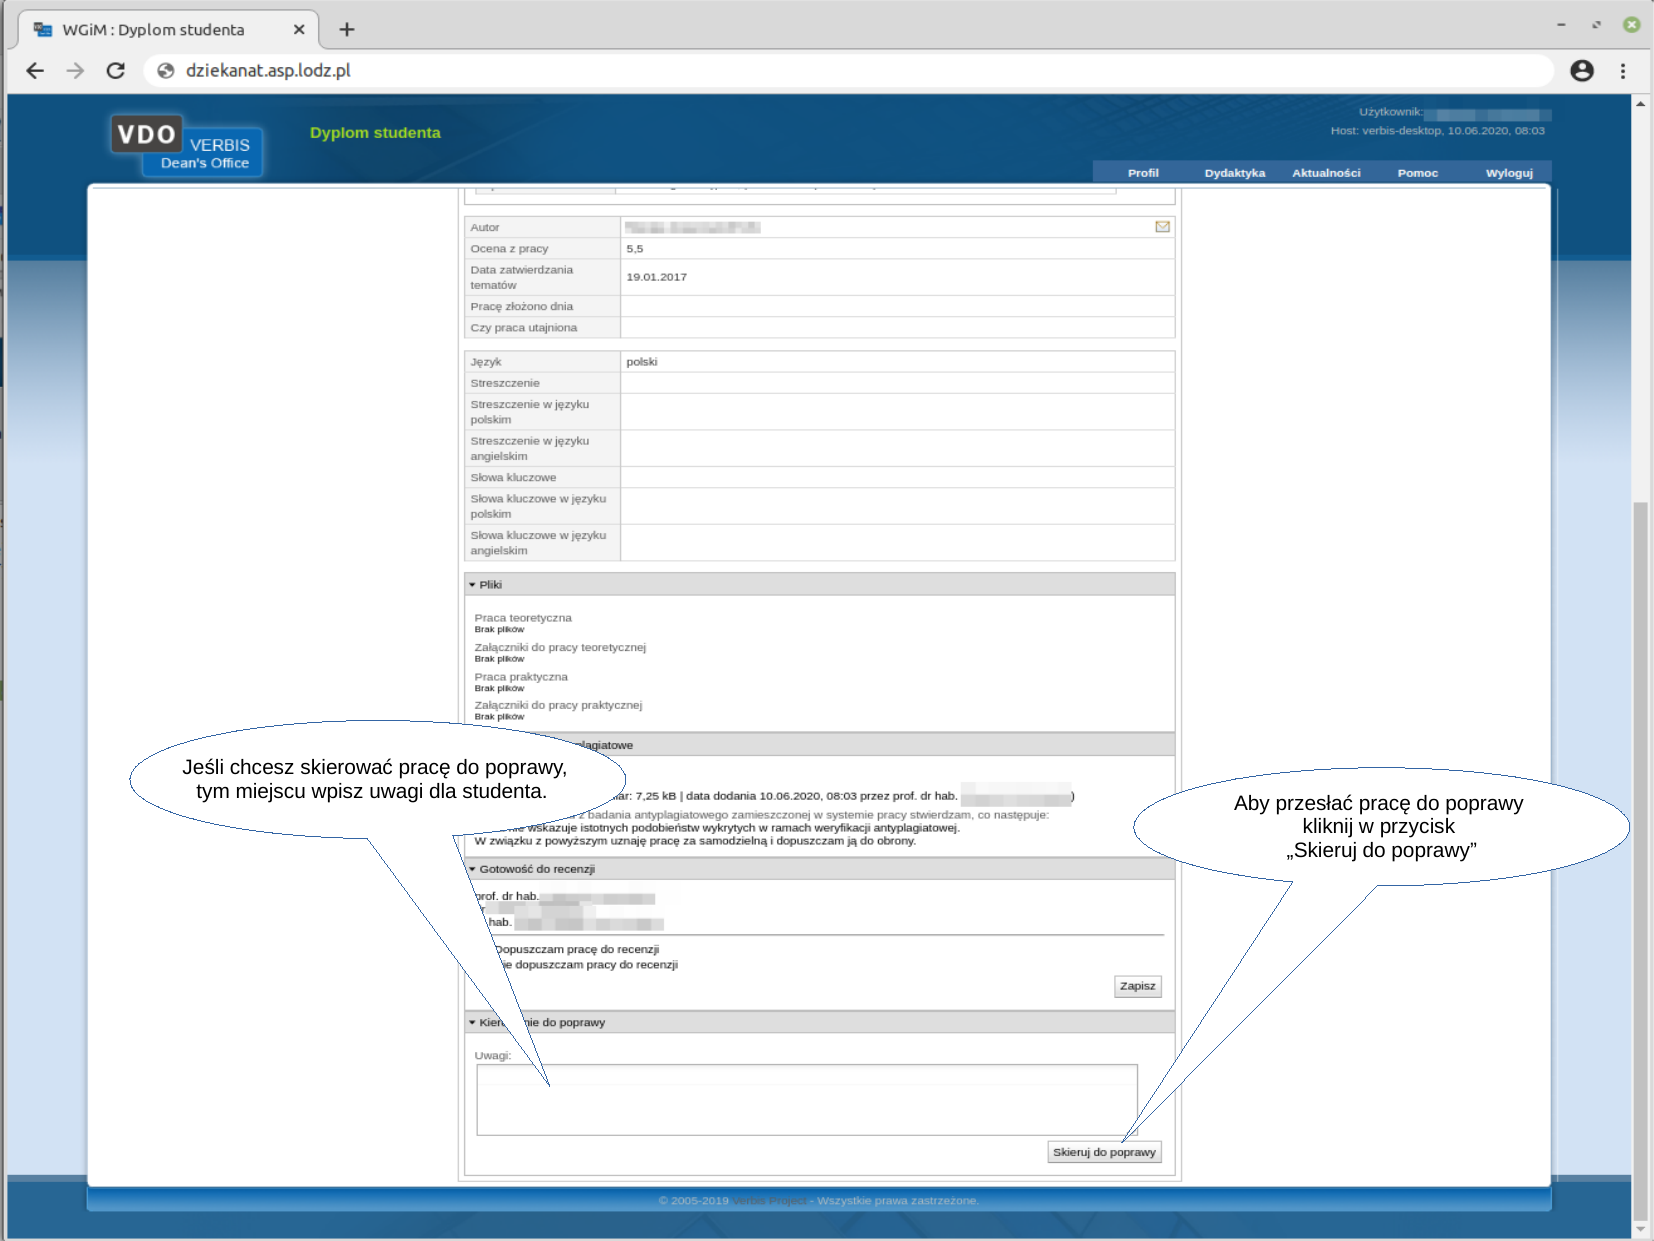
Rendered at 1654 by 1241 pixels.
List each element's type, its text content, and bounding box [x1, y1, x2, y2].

text_box Jeśli chcesz skierować pracę do poprawy, tym miejscu wpisz uwagi dla studenta. [129, 720, 626, 1087]
picture [0, 0, 1654, 1241]
text_box Aby przesłać pracę do poprawy kliknij w przycisk „Skieruj do poprawy” [1121, 767, 1630, 1143]
